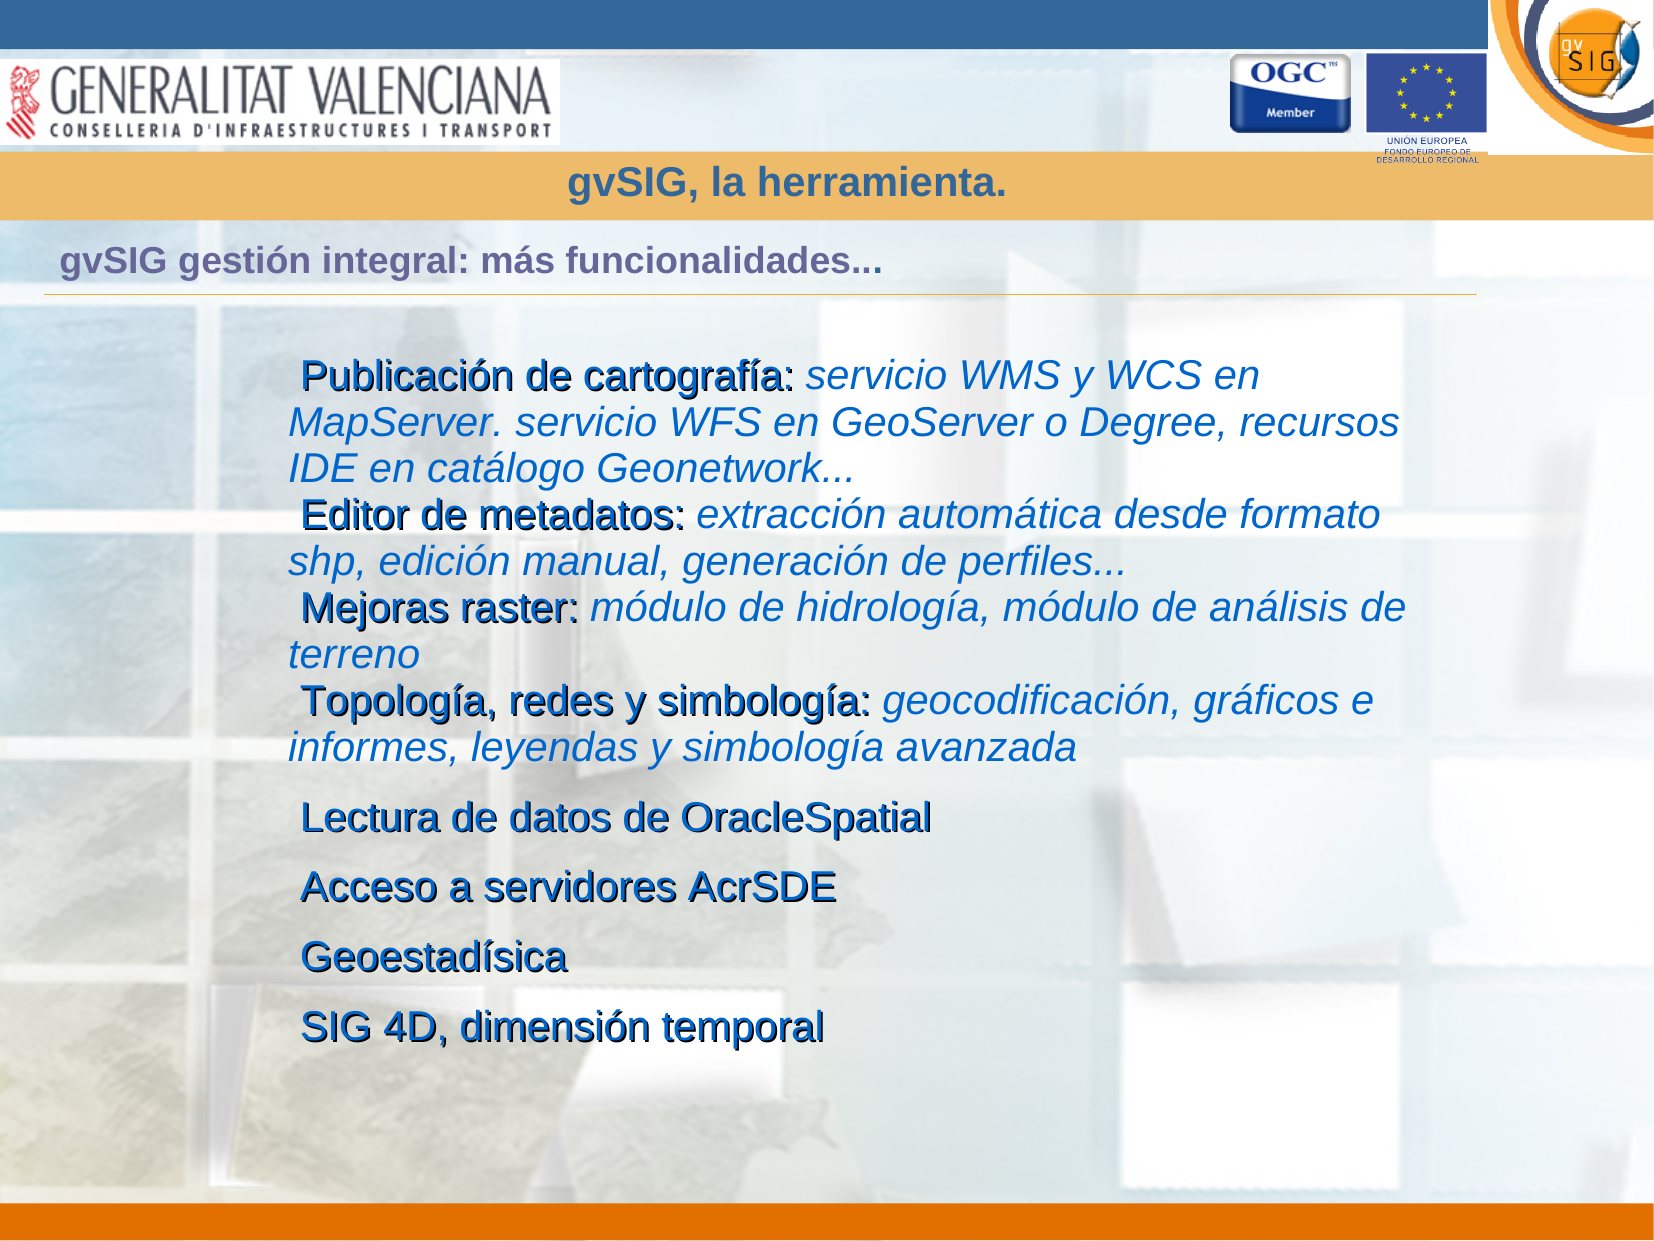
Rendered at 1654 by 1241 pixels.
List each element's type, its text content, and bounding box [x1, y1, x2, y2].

text_box Publicación de cartografía: servicio WMS y WCS en MapServer. servicio WFS en GeoServer o Degree, recursos IDE en catálogo Geonetwork... Editor de metadatos: extracción automática desde formato shp, edición manual, generación de perfiles... Mejoras raster: módulo de hidrología, módulo de análisis de terreno Topología, redes y simbología: geocodificación, gráficos e informes, leyendas y simbología avanzada Lectura de datos de OracleSpatial Acceso a servidores AcrSDE Geoestadísica SIG 4D, dimensión temporal [273, 344, 1443, 1195]
text_box gvSIG, la herramienta. [0, 151, 1575, 228]
text_box gvSIG gestión integral: más funcionalidades... [44, 231, 1087, 294]
picture [1364, 0, 1654, 155]
text_box gvSIG gestión integral: más funcionalidades... [44, 295, 1087, 303]
picture [1230, 54, 1351, 133]
picture [0, 59, 560, 145]
